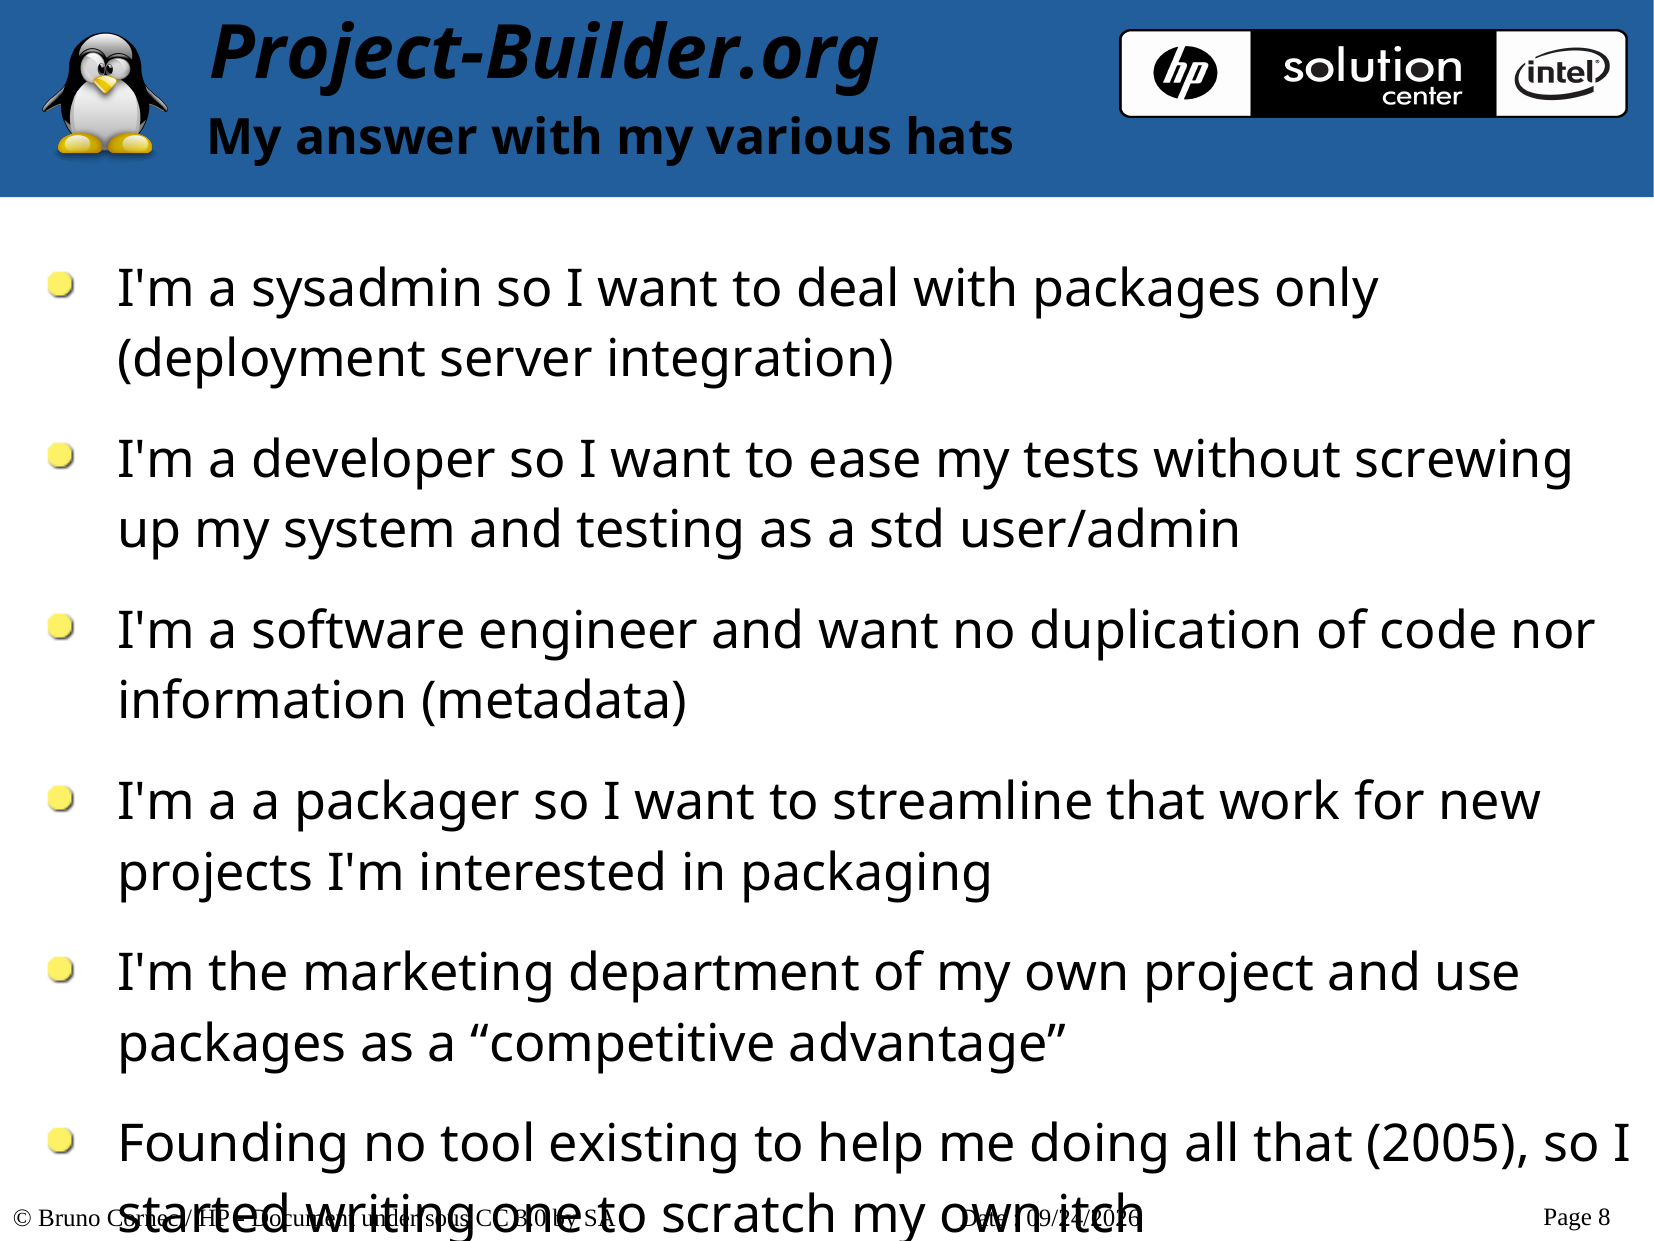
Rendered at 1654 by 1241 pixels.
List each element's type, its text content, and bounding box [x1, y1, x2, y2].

picture [46, 1137, 77, 1157]
list I'm a sysadmin so I want to deal with packages only (deployment server integration) I'm a developer so I want to ease my tests without screwing up my system and testing as a std user/admin I'm a software engineer and want no duplication of code nor information (metadata) I'm a a packager so I want to streamline that work for new projects I'm interested in packaging I'm the marketing department of my own project and use packages as a “competitive advantage” Founding no tool existing to help me doing all that (2005), so I started writing one to scratch my own itch [34, 250, 1642, 1137]
picture [1119, 29, 1628, 118]
title My answer with my various hats [206, 56, 1121, 218]
picture [42, 29, 168, 167]
